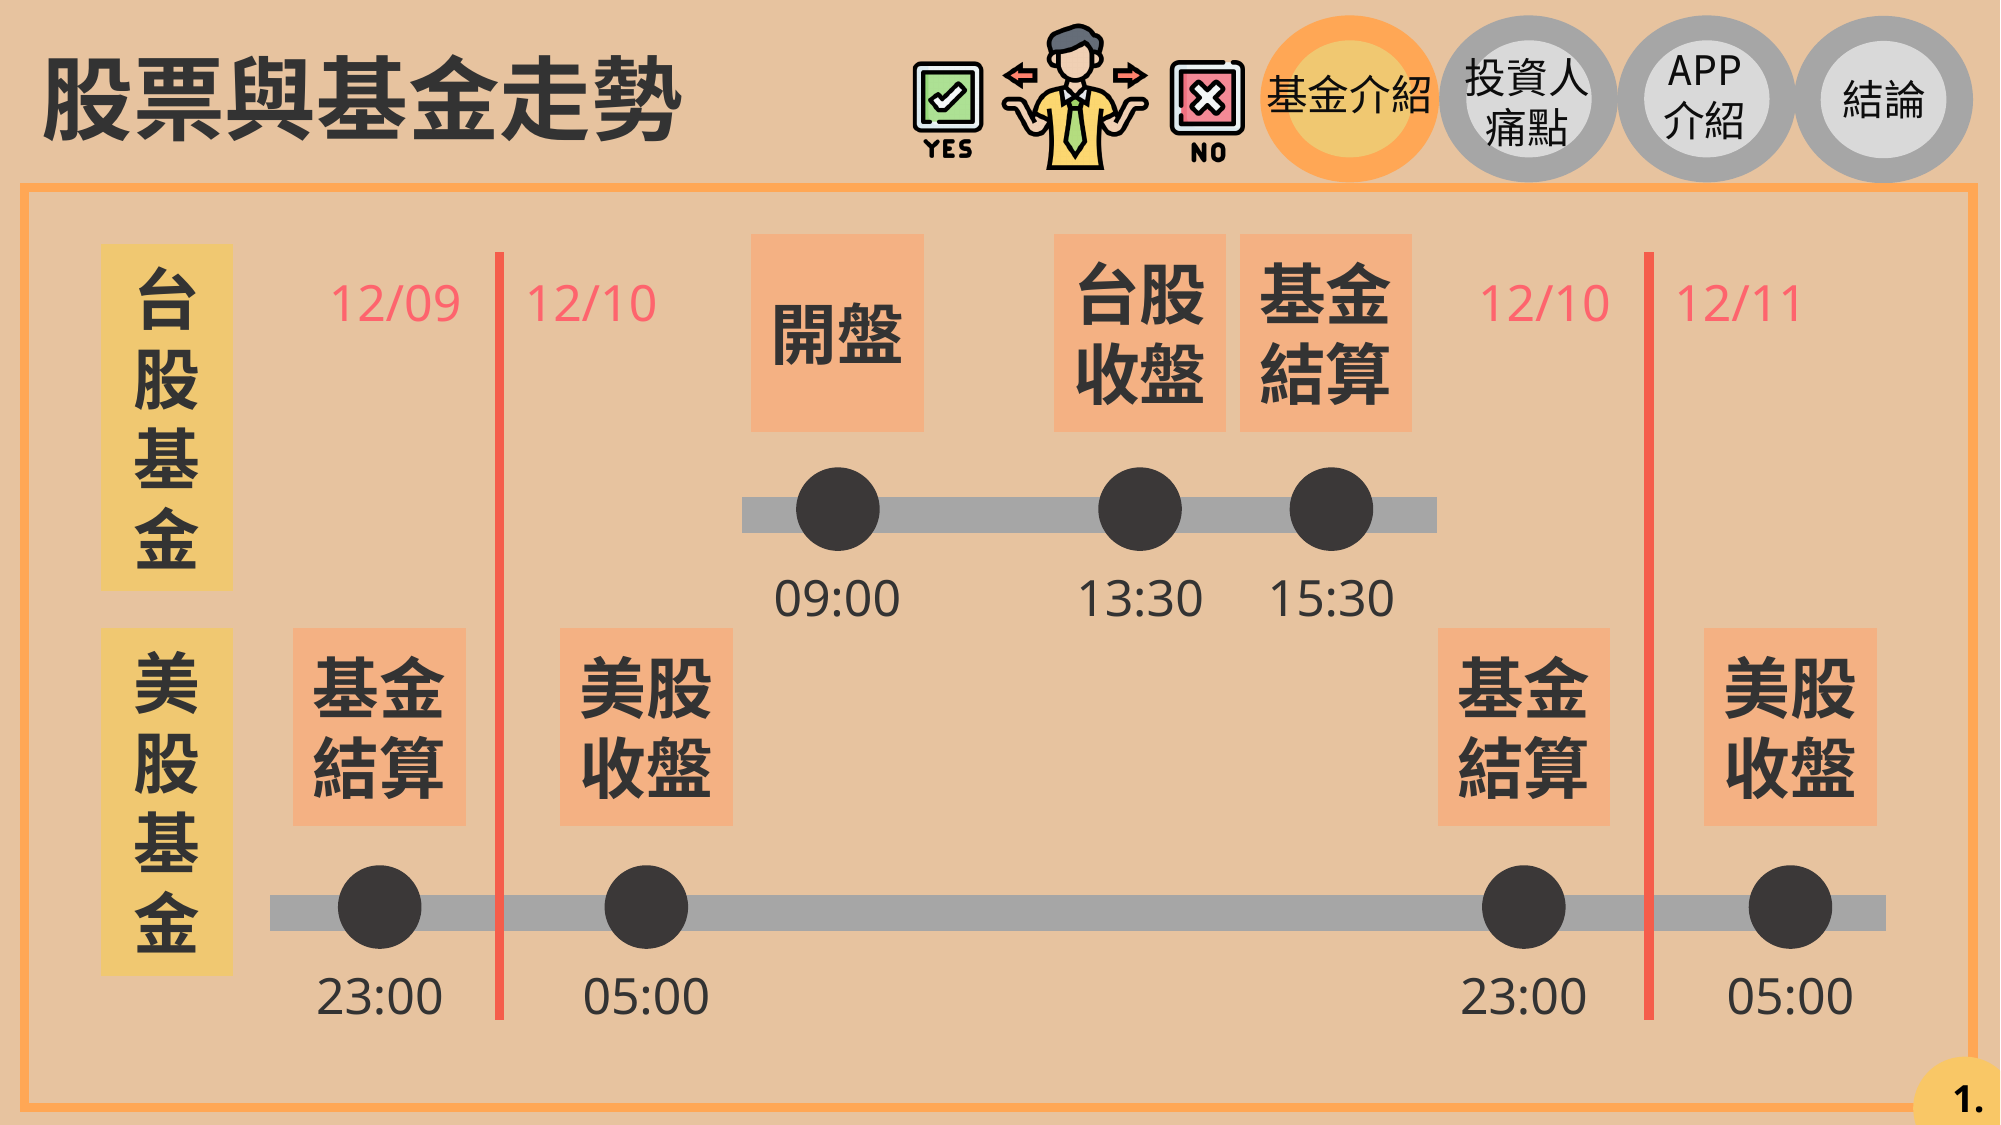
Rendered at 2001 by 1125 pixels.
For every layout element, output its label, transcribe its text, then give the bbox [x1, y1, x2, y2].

text_box 15:30 [1221, 547, 1441, 646]
text_box 基金結算 [1240, 234, 1412, 432]
text_box 05:00 [1681, 945, 1900, 1044]
text_box 12/10 [501, 252, 682, 351]
text_box 美股基金 [101, 628, 233, 976]
text_box 基金結算 [293, 628, 466, 826]
text_box [270, 865, 495, 949]
text_box 開盤 [751, 234, 924, 432]
text_box [504, 865, 1644, 949]
text_box 台股基金 [101, 244, 233, 591]
text_box 美股收盤 [560, 628, 733, 826]
text_box 基金結算 [1438, 628, 1610, 826]
text_box 1. [1937, 1067, 2000, 1125]
text_box 23:00 [1433, 945, 1614, 1044]
text_box 12/10 [1454, 252, 1635, 351]
text_box 13:30 [1077, 547, 1221, 646]
text_box 12/11 [1650, 252, 1831, 351]
text_box 股票與基金走勢 [0, 34, 726, 161]
text_box 美股收盤 [1704, 628, 1877, 826]
text_box 23:00 [289, 945, 470, 1044]
text_box 12/09 [304, 252, 486, 351]
text_box [742, 467, 1437, 656]
text_box 台股收盤 [1054, 234, 1226, 432]
text_box 09:00 [728, 547, 926, 646]
text_box [1654, 865, 1886, 949]
text_box 05:00 [536, 945, 756, 1044]
